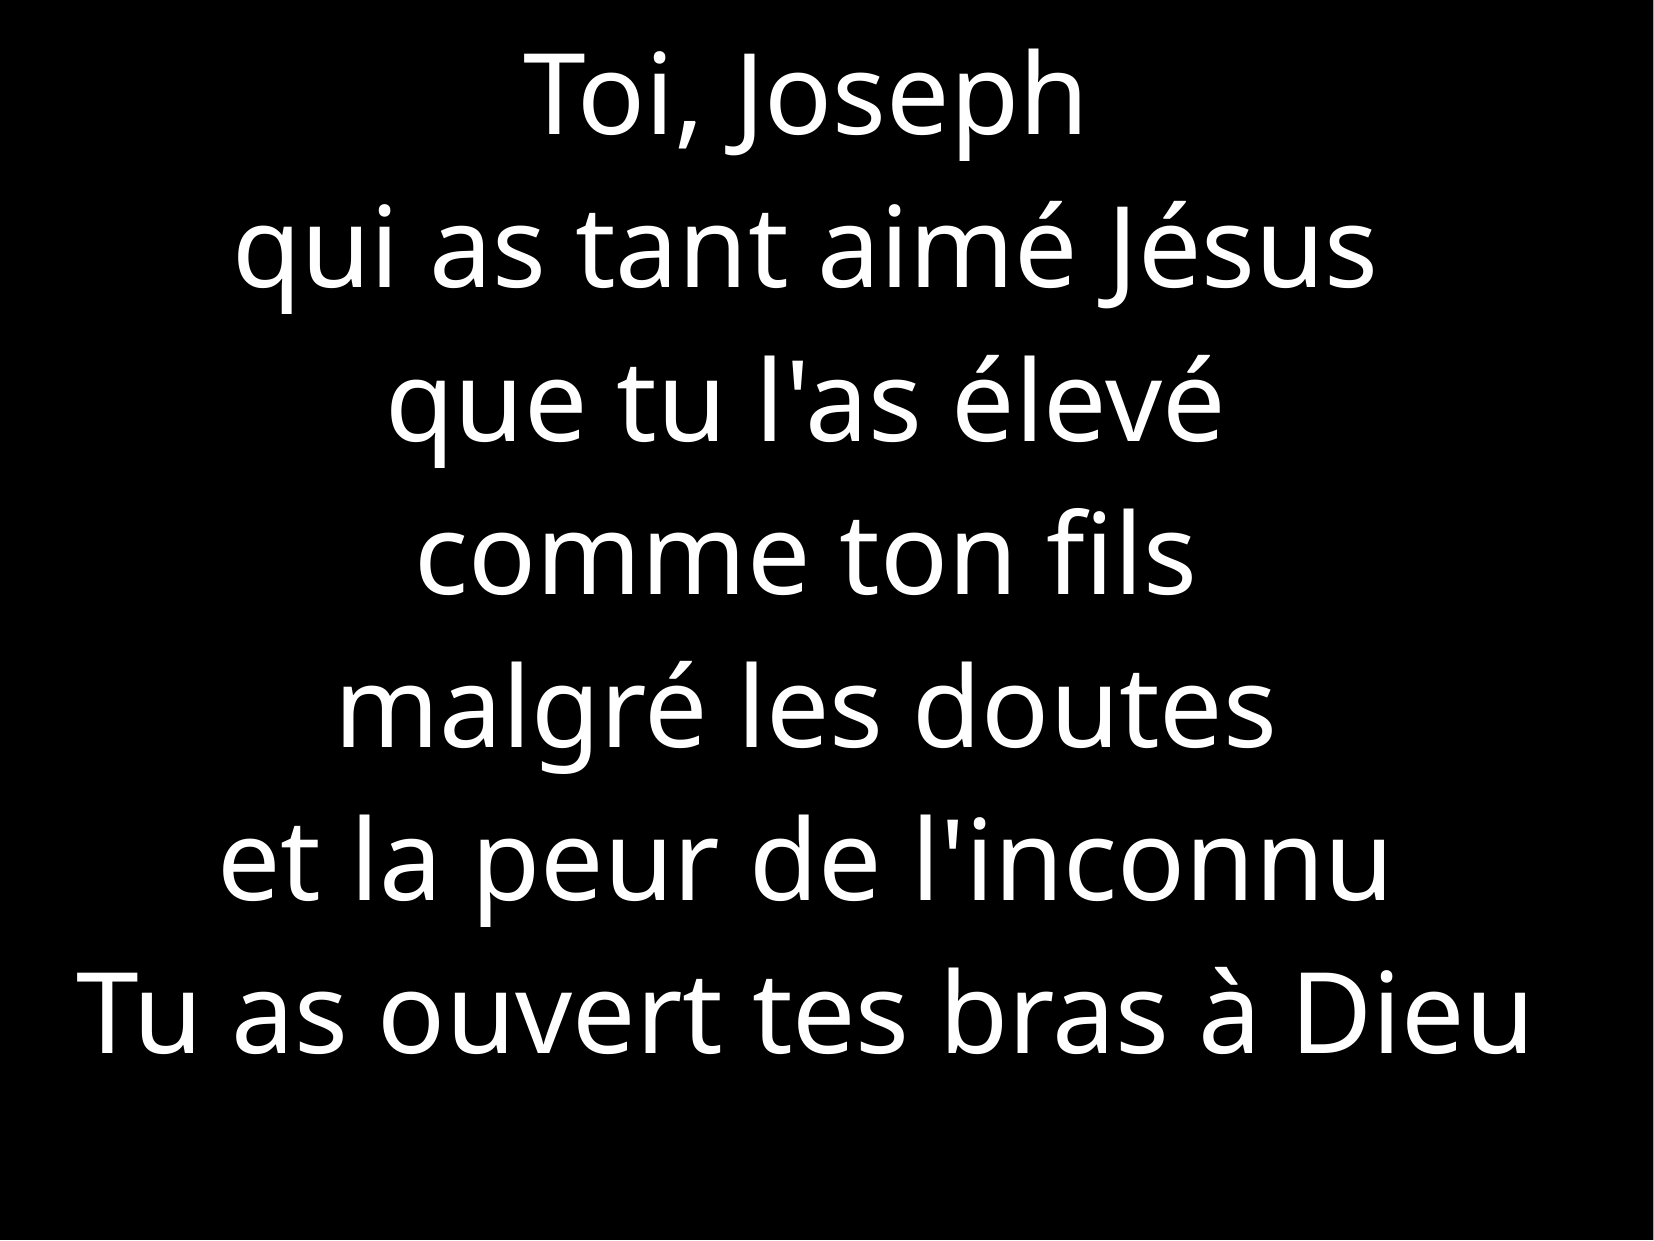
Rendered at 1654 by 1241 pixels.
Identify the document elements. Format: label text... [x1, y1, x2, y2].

subtitle Toi, Joseph qui as tant aimé Jésus que tu l'as élevé comme ton fils malgré les doutes et la peur de l'inconnu Tu as ouvert tes bras à Dieu [47, 0, 1595, 1241]
